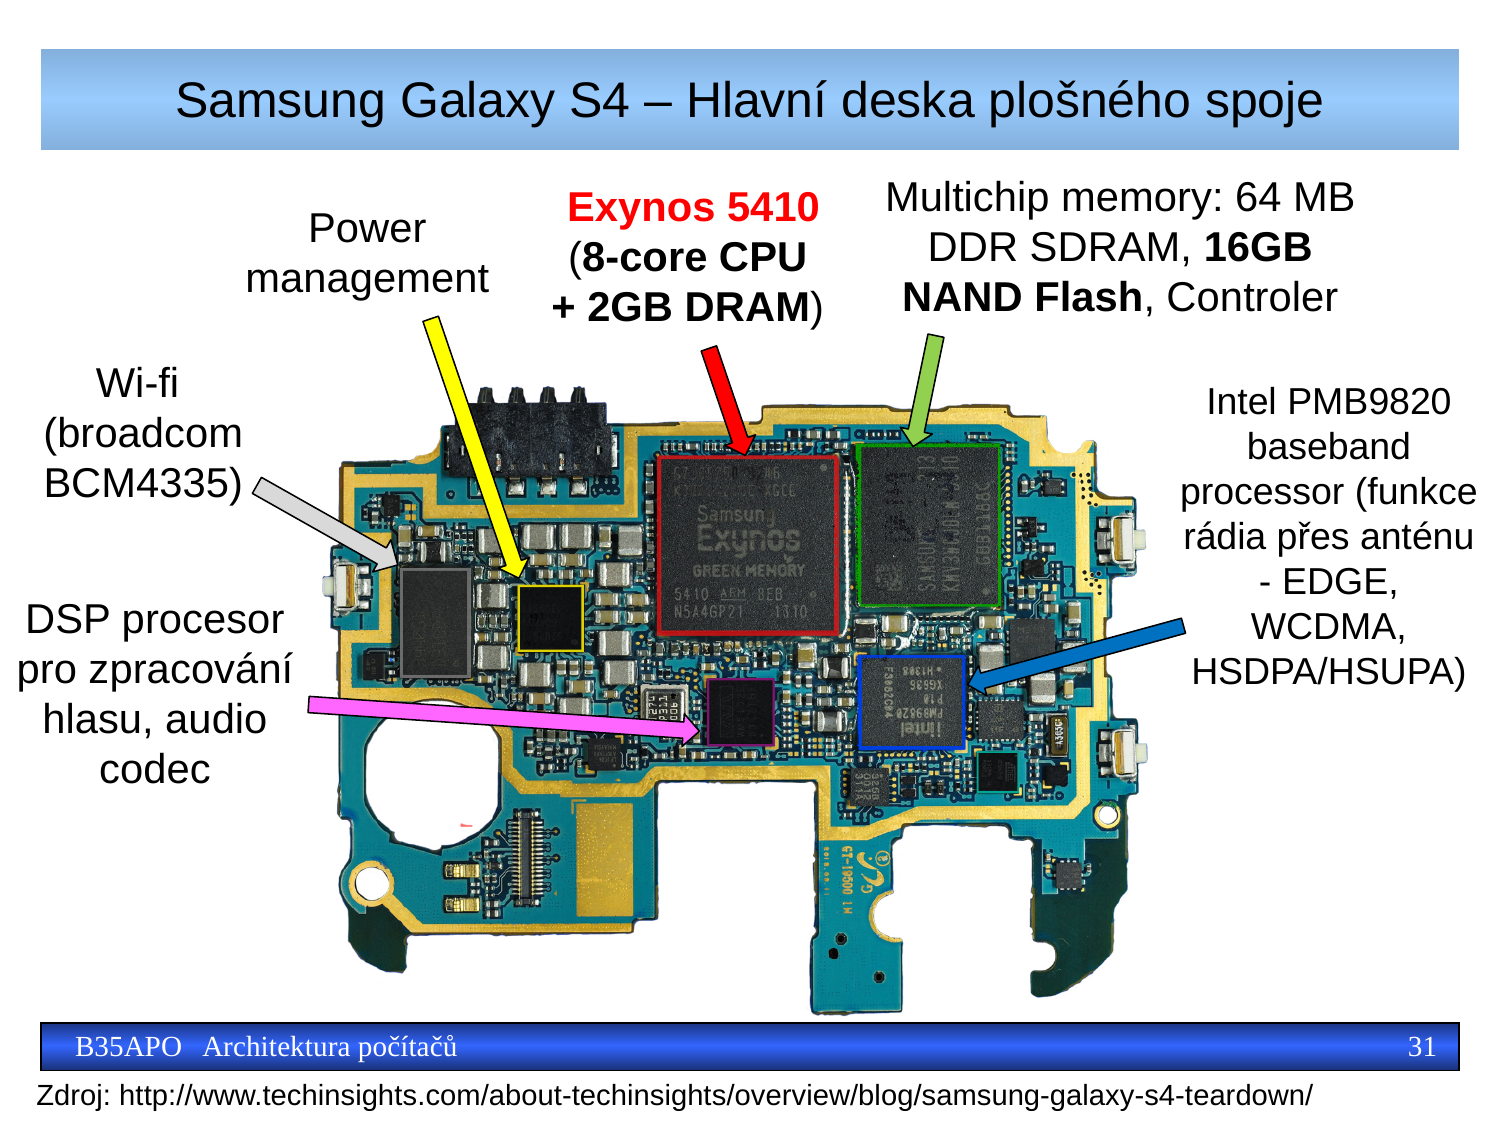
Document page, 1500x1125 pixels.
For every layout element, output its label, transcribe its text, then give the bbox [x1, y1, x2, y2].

text_box Zdroj: http://www.techinsights.com/about-techinsights/overview/blog/samsung-galaxy-s4-teardown/ [21, 1068, 1448, 1120]
title Samsung Galaxy S4 – Hlavní deska plošného spoje [41, 49, 1459, 150]
text_box Exynos 5410 (8-core CPU + 2GB DRAM) [526, 172, 861, 338]
text_box [701, 345, 756, 456]
text_box [422, 316, 530, 579]
text_box Power management [200, 193, 535, 309]
picture [313, 378, 1158, 1021]
text_box DSP procesor pro zpracování hlasu, audio codec [0, 583, 322, 800]
text_box [900, 378, 936, 447]
text_box [288, 505, 398, 572]
text_box Intel PMB9820 baseband processor (funkce rádia přes anténu - EDGE, WCDMA, HSDPA/HSUPA) [1161, 369, 1497, 746]
text_box Wi-fi (broadcom BCM4335) [0, 347, 311, 514]
text_box [967, 623, 1161, 696]
text_box Multichip memory: 64 MB DDR SDRAM, 16GB NAND Flash, Controler [863, 162, 1377, 378]
text_box [322, 697, 700, 747]
